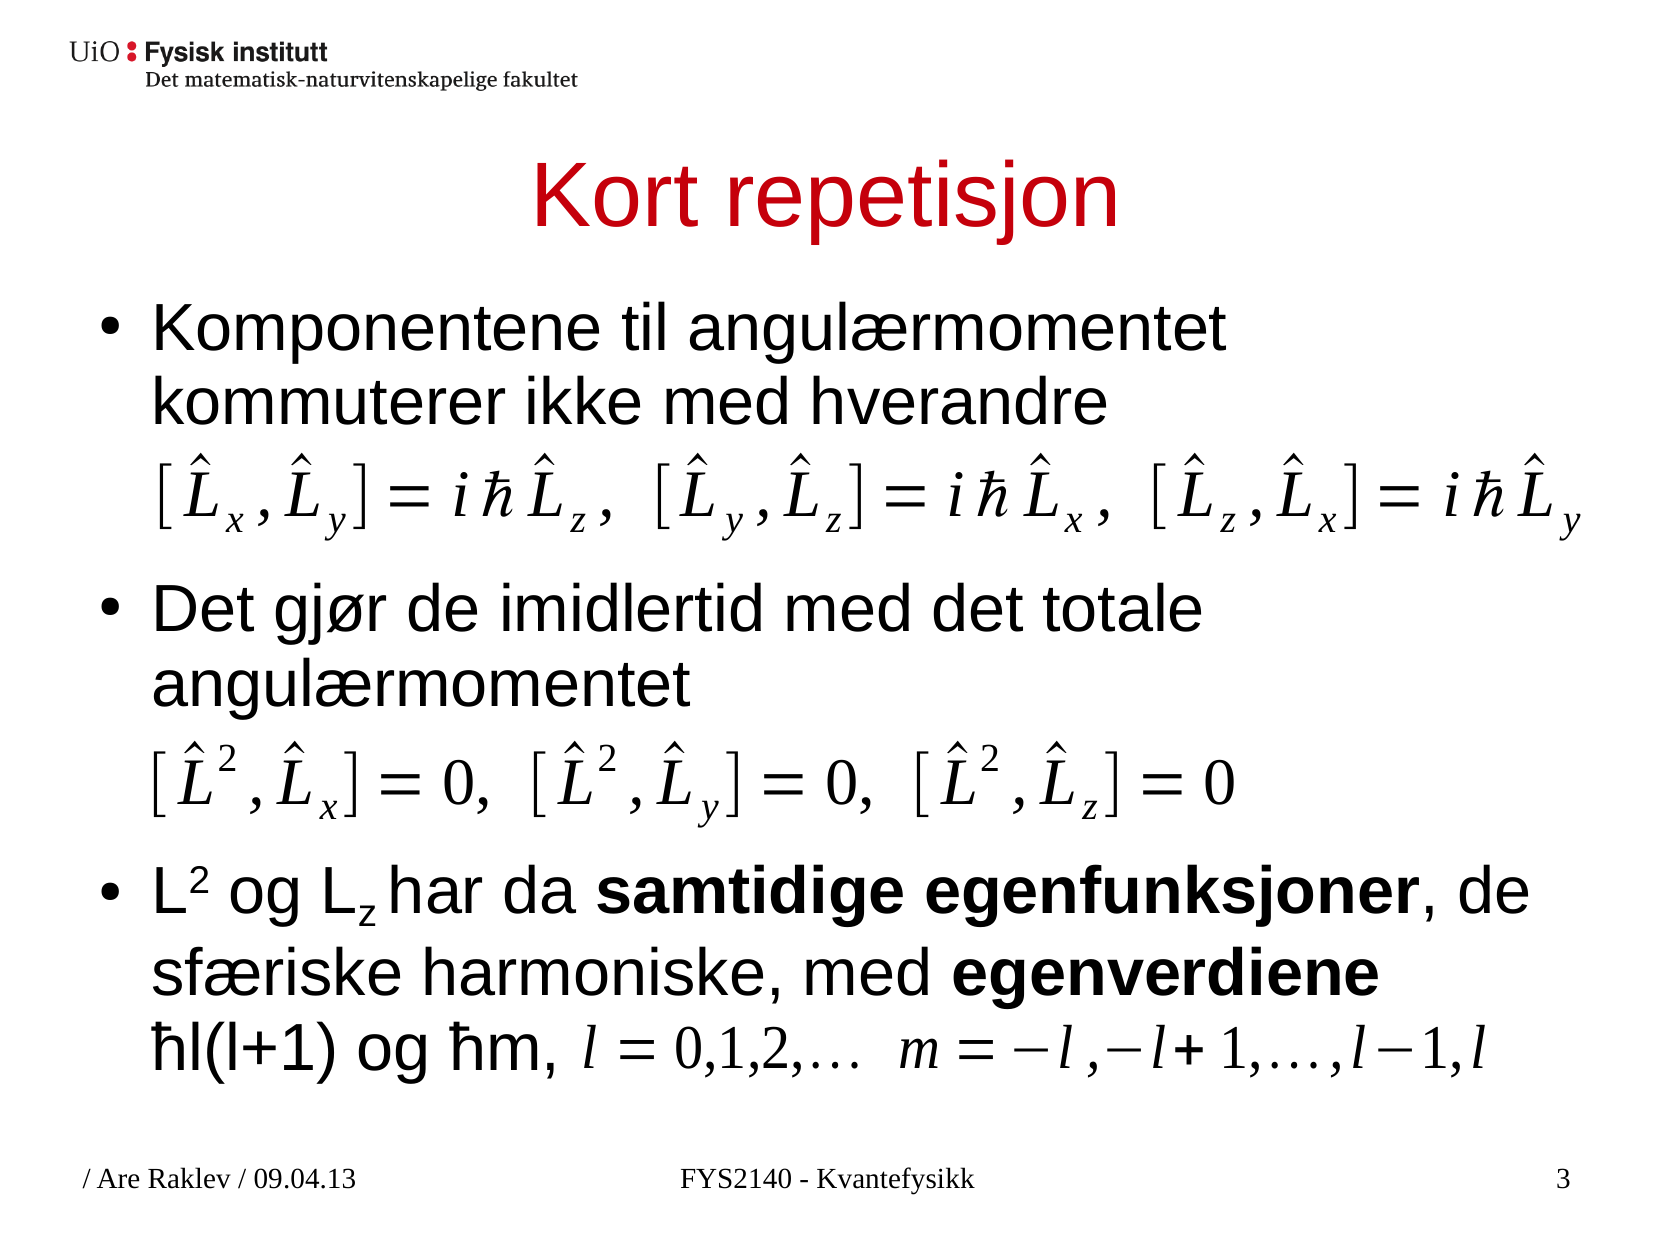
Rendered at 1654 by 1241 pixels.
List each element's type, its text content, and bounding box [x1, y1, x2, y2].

title Kort repetisjon [82, 90, 1571, 289]
picture [68, 37, 581, 93]
chart [150, 450, 1588, 541]
list Komponentene til angulærmomentet kommuterer ikke med hverandre Det gjør de imidlertid med det totale angulærmomentet L2 og Lz har da samtidige egenfunksjoner, de sfæriske harmoniske, med egenverdiene ħl(l+1) og ħm, [80, 289, 1573, 1094]
chart [144, 735, 1243, 829]
chart [575, 1013, 1496, 1083]
